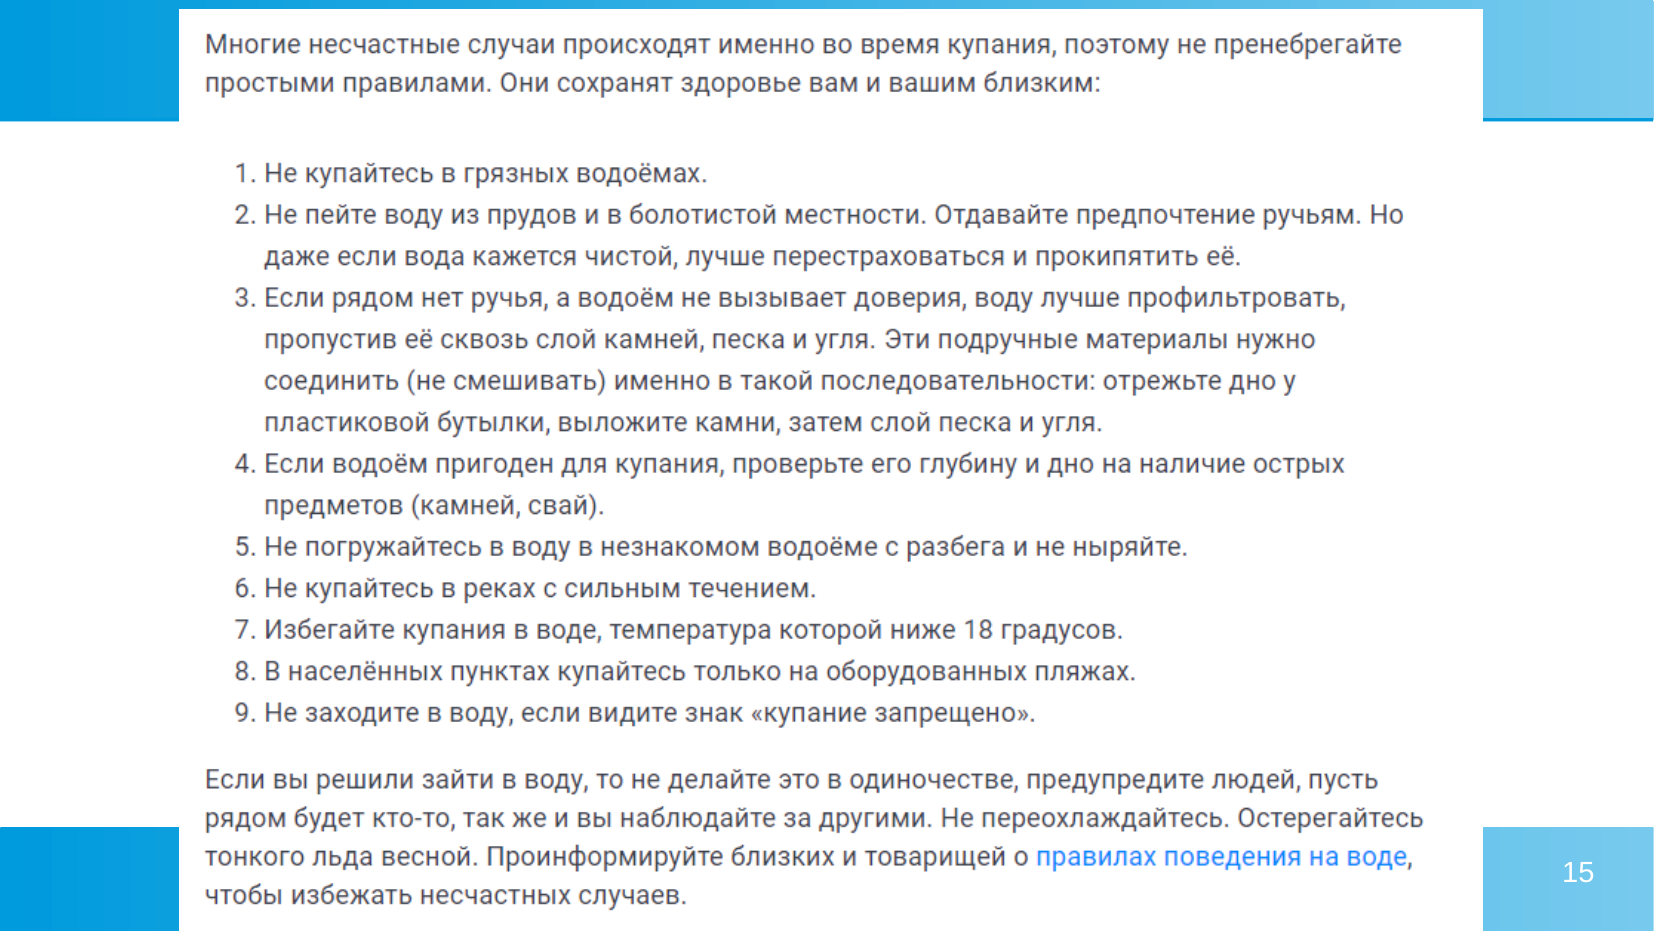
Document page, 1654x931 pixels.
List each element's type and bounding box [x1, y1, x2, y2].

picture [179, 9, 1483, 931]
